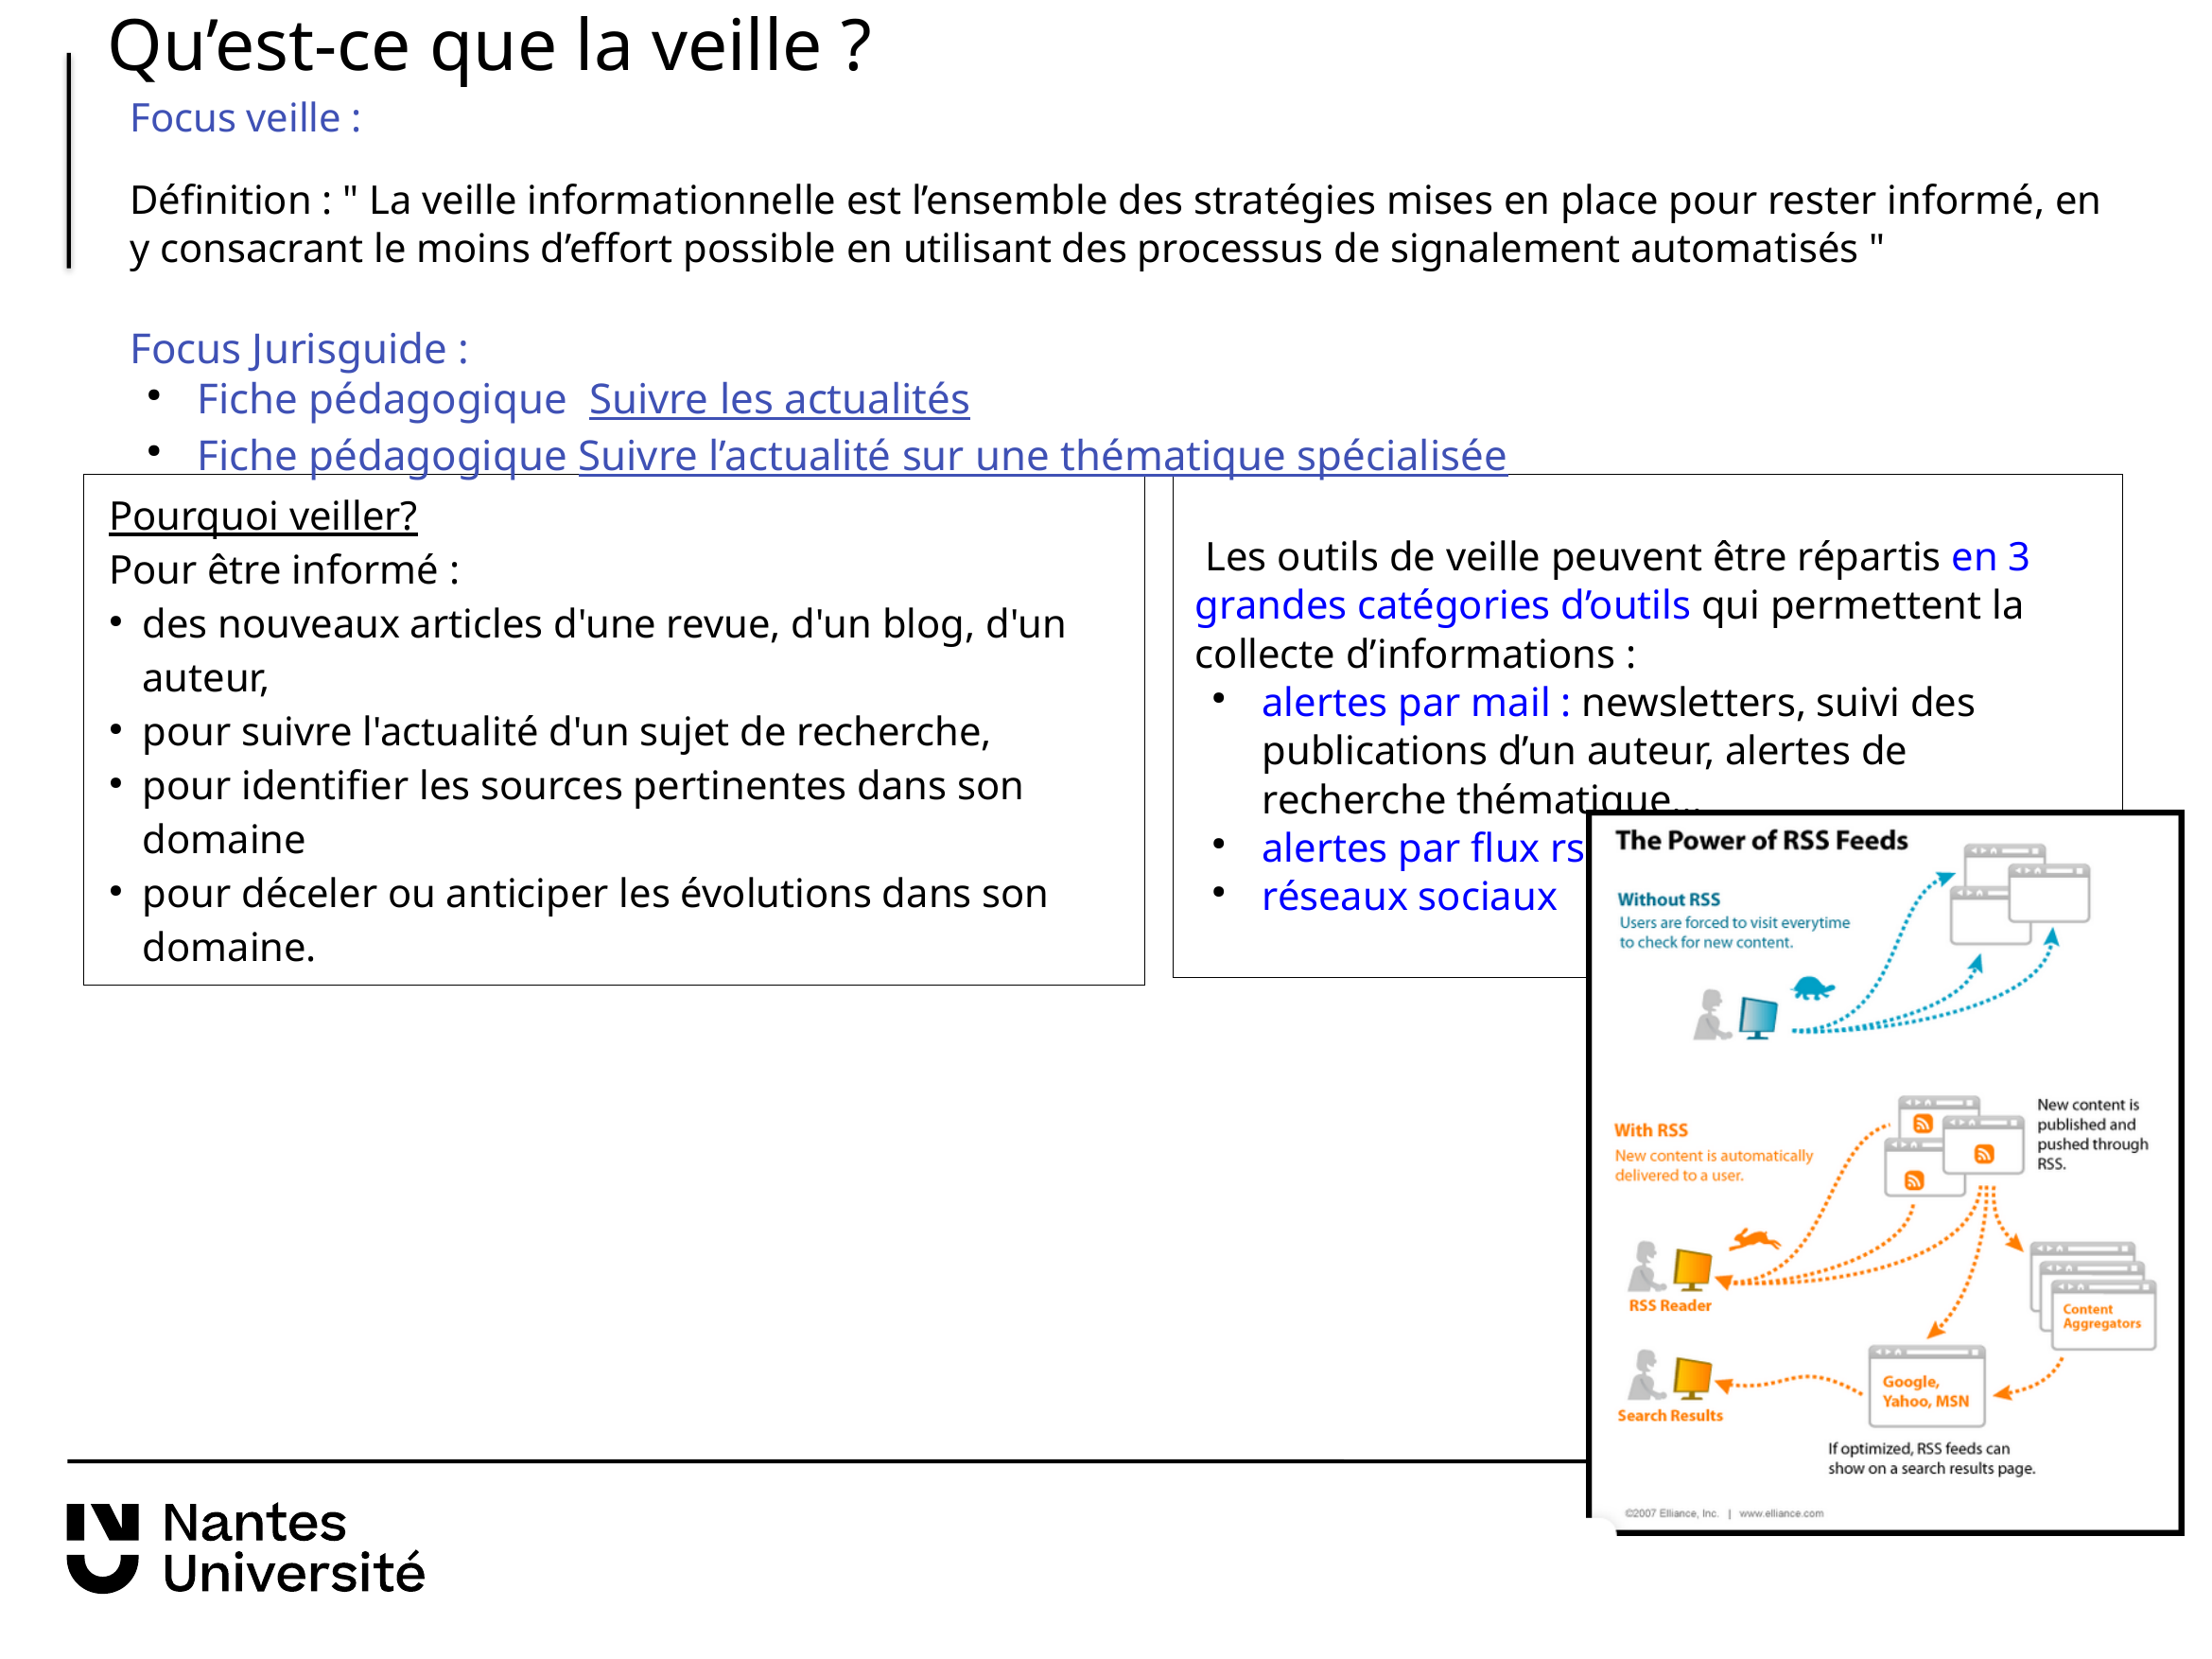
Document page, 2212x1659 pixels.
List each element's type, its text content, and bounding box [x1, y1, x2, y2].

picture [1586, 810, 2185, 1537]
list Qu’est-ce que la veille ? Focus veille : Définition : " La veille informationnelle est l’ensemble des stratégies mises en place pour rester informé, en y consacrant le moins d’effort possible en utilisant des processus de signalement automatisés " Focus Jurisguide : Fiche pédagogique Suivre les actualités Fiche pédagogique Suivre l’actualité sur une thématique spécialisée [107, 17, 2151, 464]
text_box Pourquoi veiller? Pour être informé : des nouveaux articles d'une revue, d'un blog, d'un auteur, pour suivre l'actualité d'un sujet de recherche, pour identifier les sources pertinentes dans son domaine pour déceler ou anticiper les évolutions dans son domaine. [83, 474, 1145, 986]
list Les outils de veille peuvent être répartis en 3 grandes catégories d’outils qui permettent la collecte d’informations : alertes par mail : newsletters, suivi des publications d’un auteur, alertes de recherche thématique… alertes par flux rss réseaux sociaux [1173, 474, 2123, 978]
